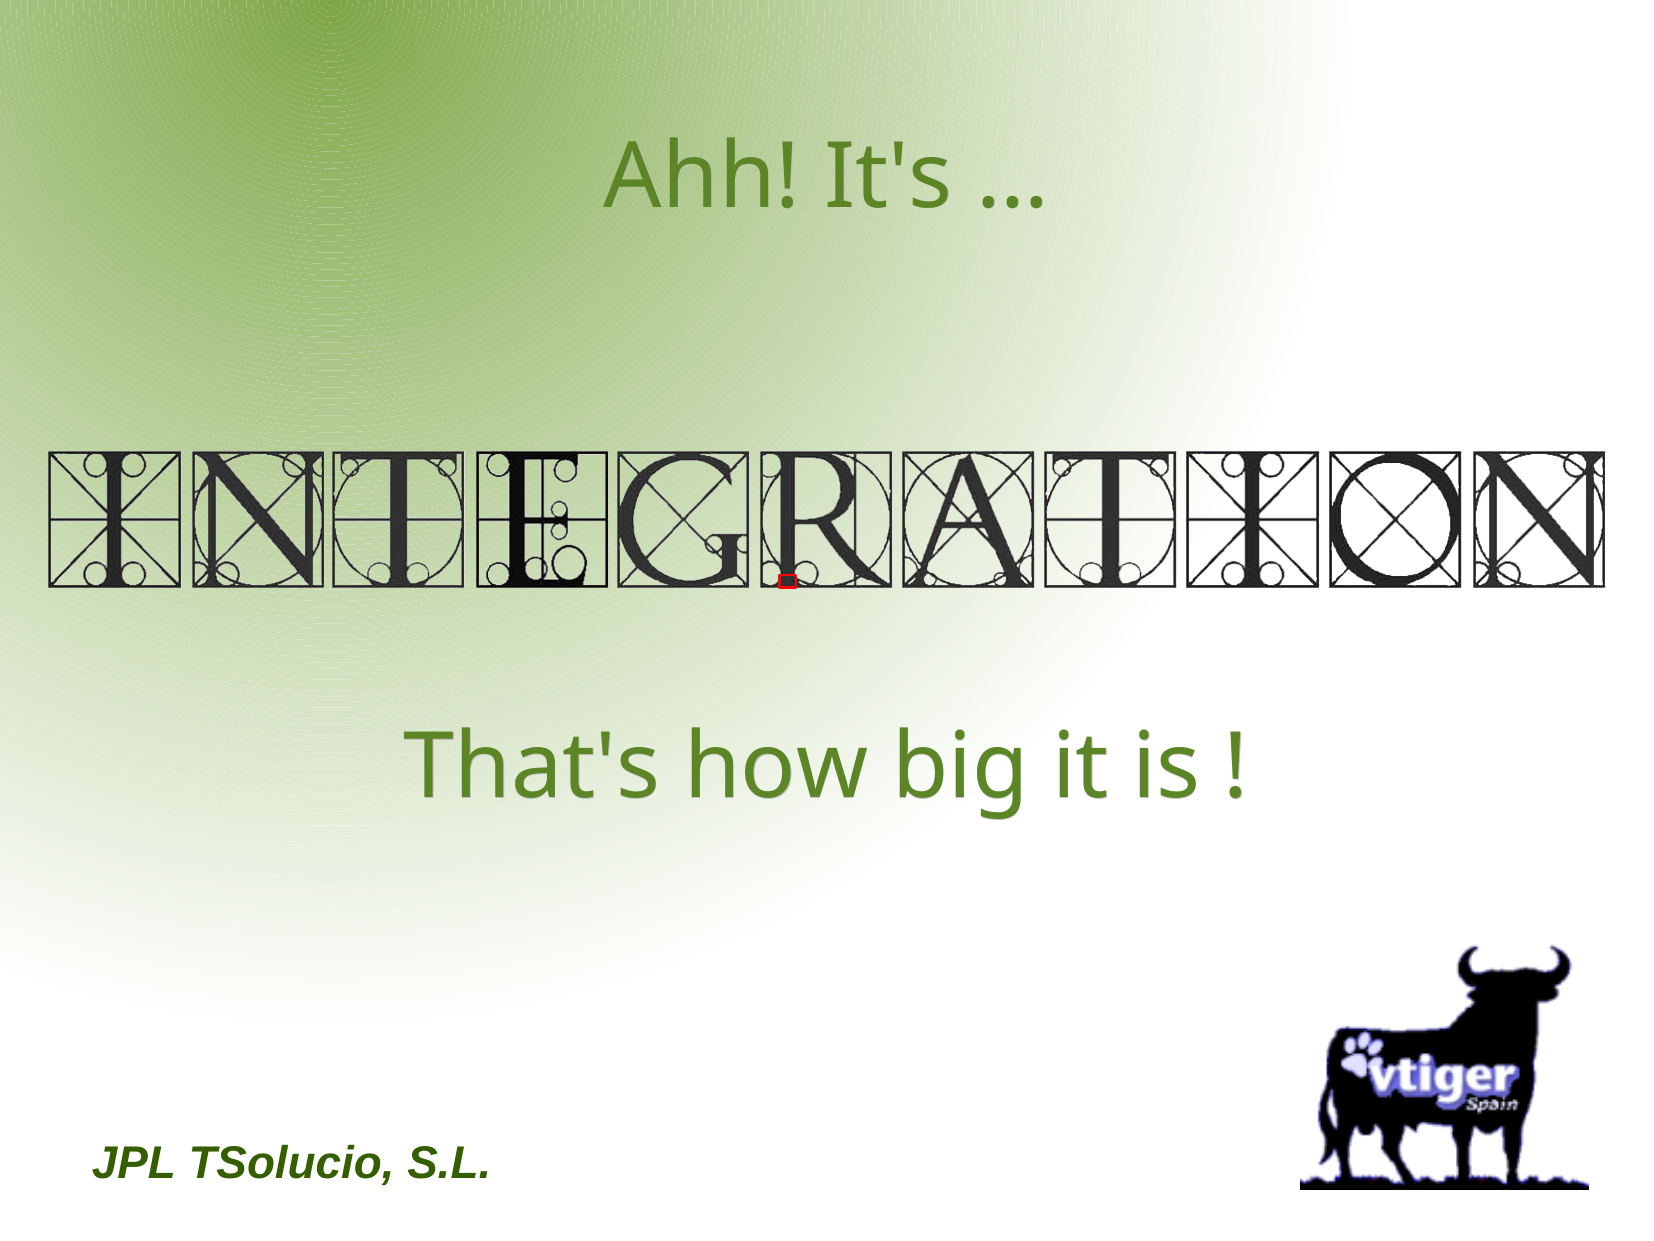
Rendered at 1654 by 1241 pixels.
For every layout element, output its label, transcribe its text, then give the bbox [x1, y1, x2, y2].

picture [901, 451, 1038, 588]
picture [474, 451, 611, 588]
picture [1470, 451, 1607, 588]
title That's how big it is ! [0, 708, 1654, 816]
picture [1328, 451, 1465, 588]
picture [1043, 451, 1180, 588]
picture [47, 451, 184, 588]
picture [1185, 451, 1322, 588]
picture [781, 576, 795, 586]
picture [189, 451, 326, 588]
title Ahh! It's … [0, 118, 1654, 226]
picture [331, 451, 468, 588]
picture [758, 451, 895, 588]
picture [616, 451, 753, 588]
picture [1300, 939, 1589, 1190]
